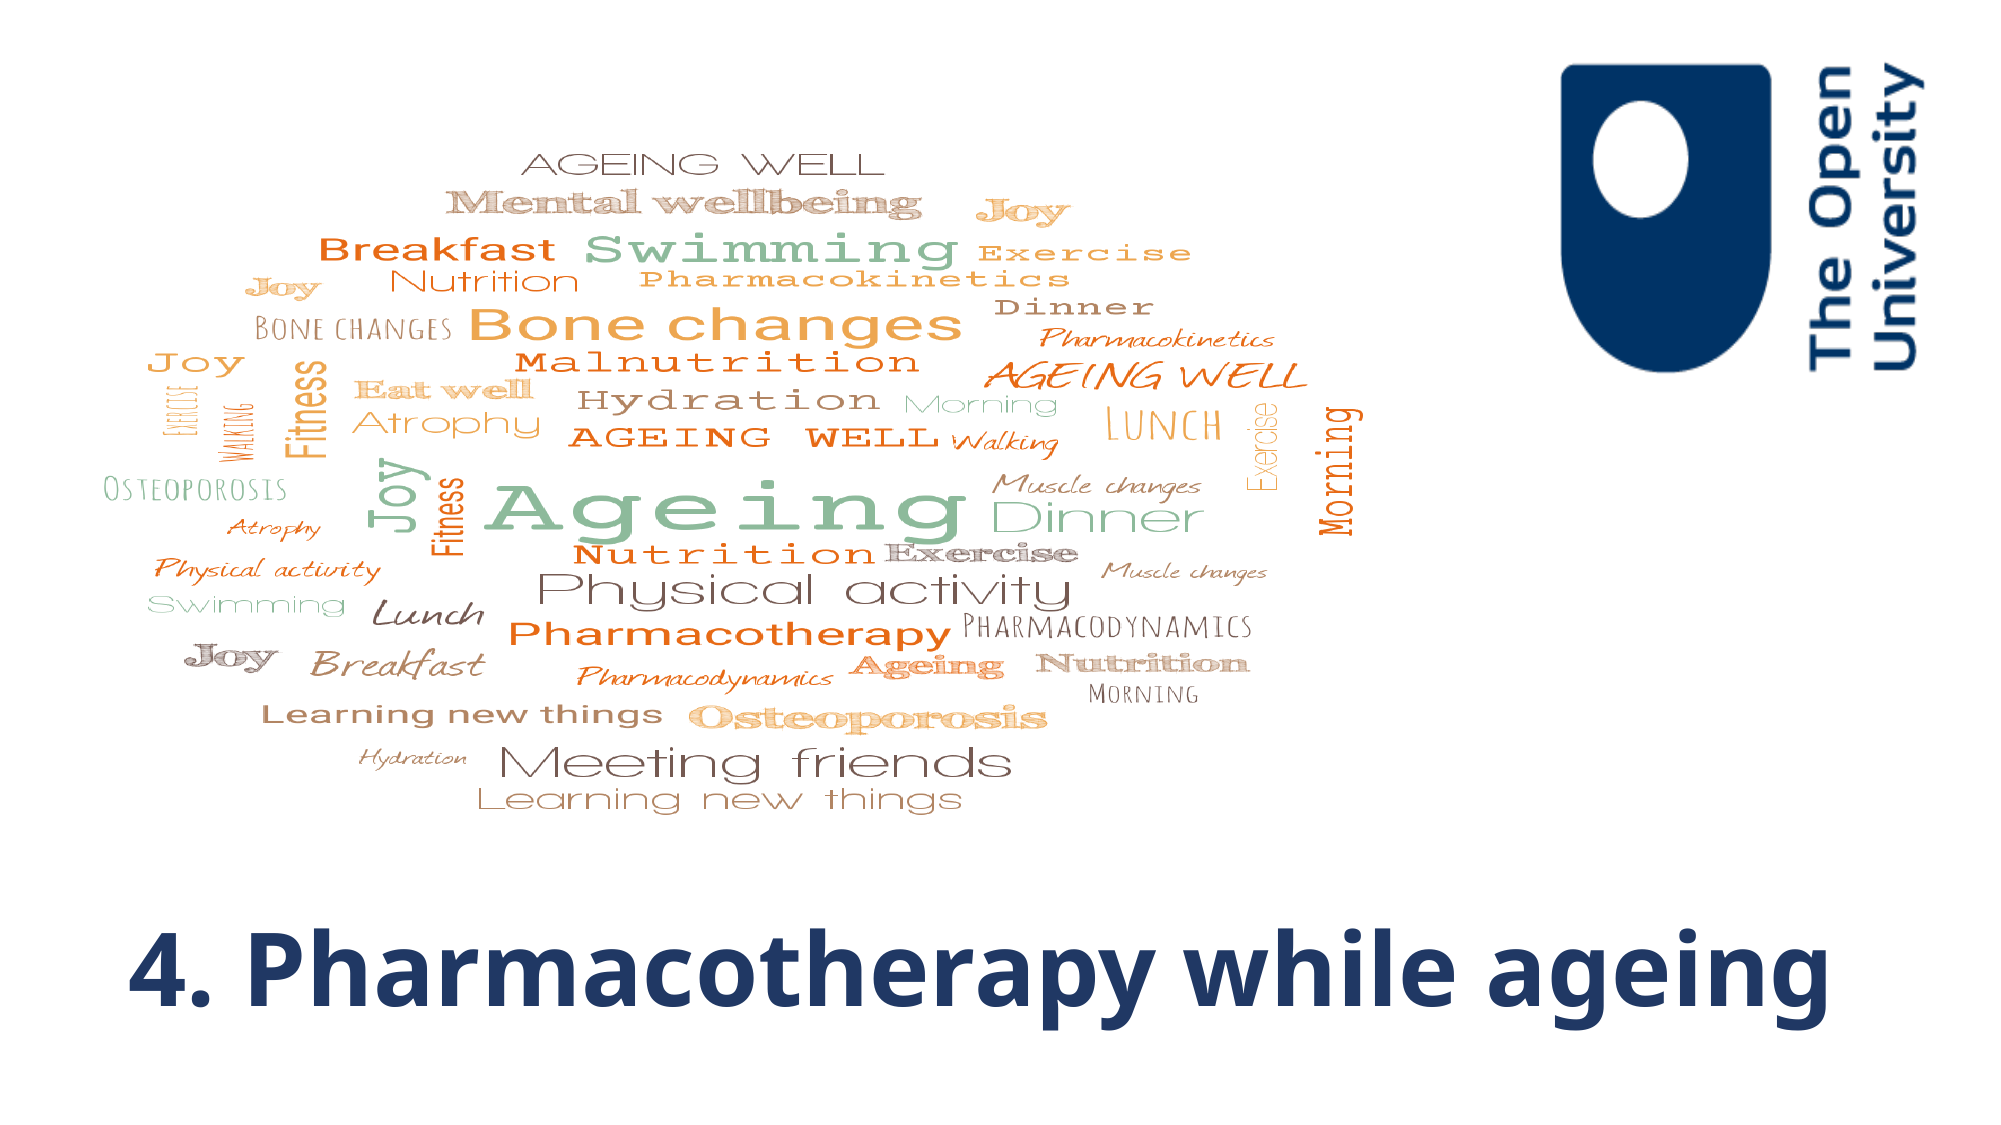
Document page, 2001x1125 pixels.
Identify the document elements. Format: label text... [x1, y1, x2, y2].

picture [1559, 58, 1927, 378]
picture [46, 113, 1401, 856]
title 4. Pharmacotherapy while ageing [91, 855, 1872, 1036]
